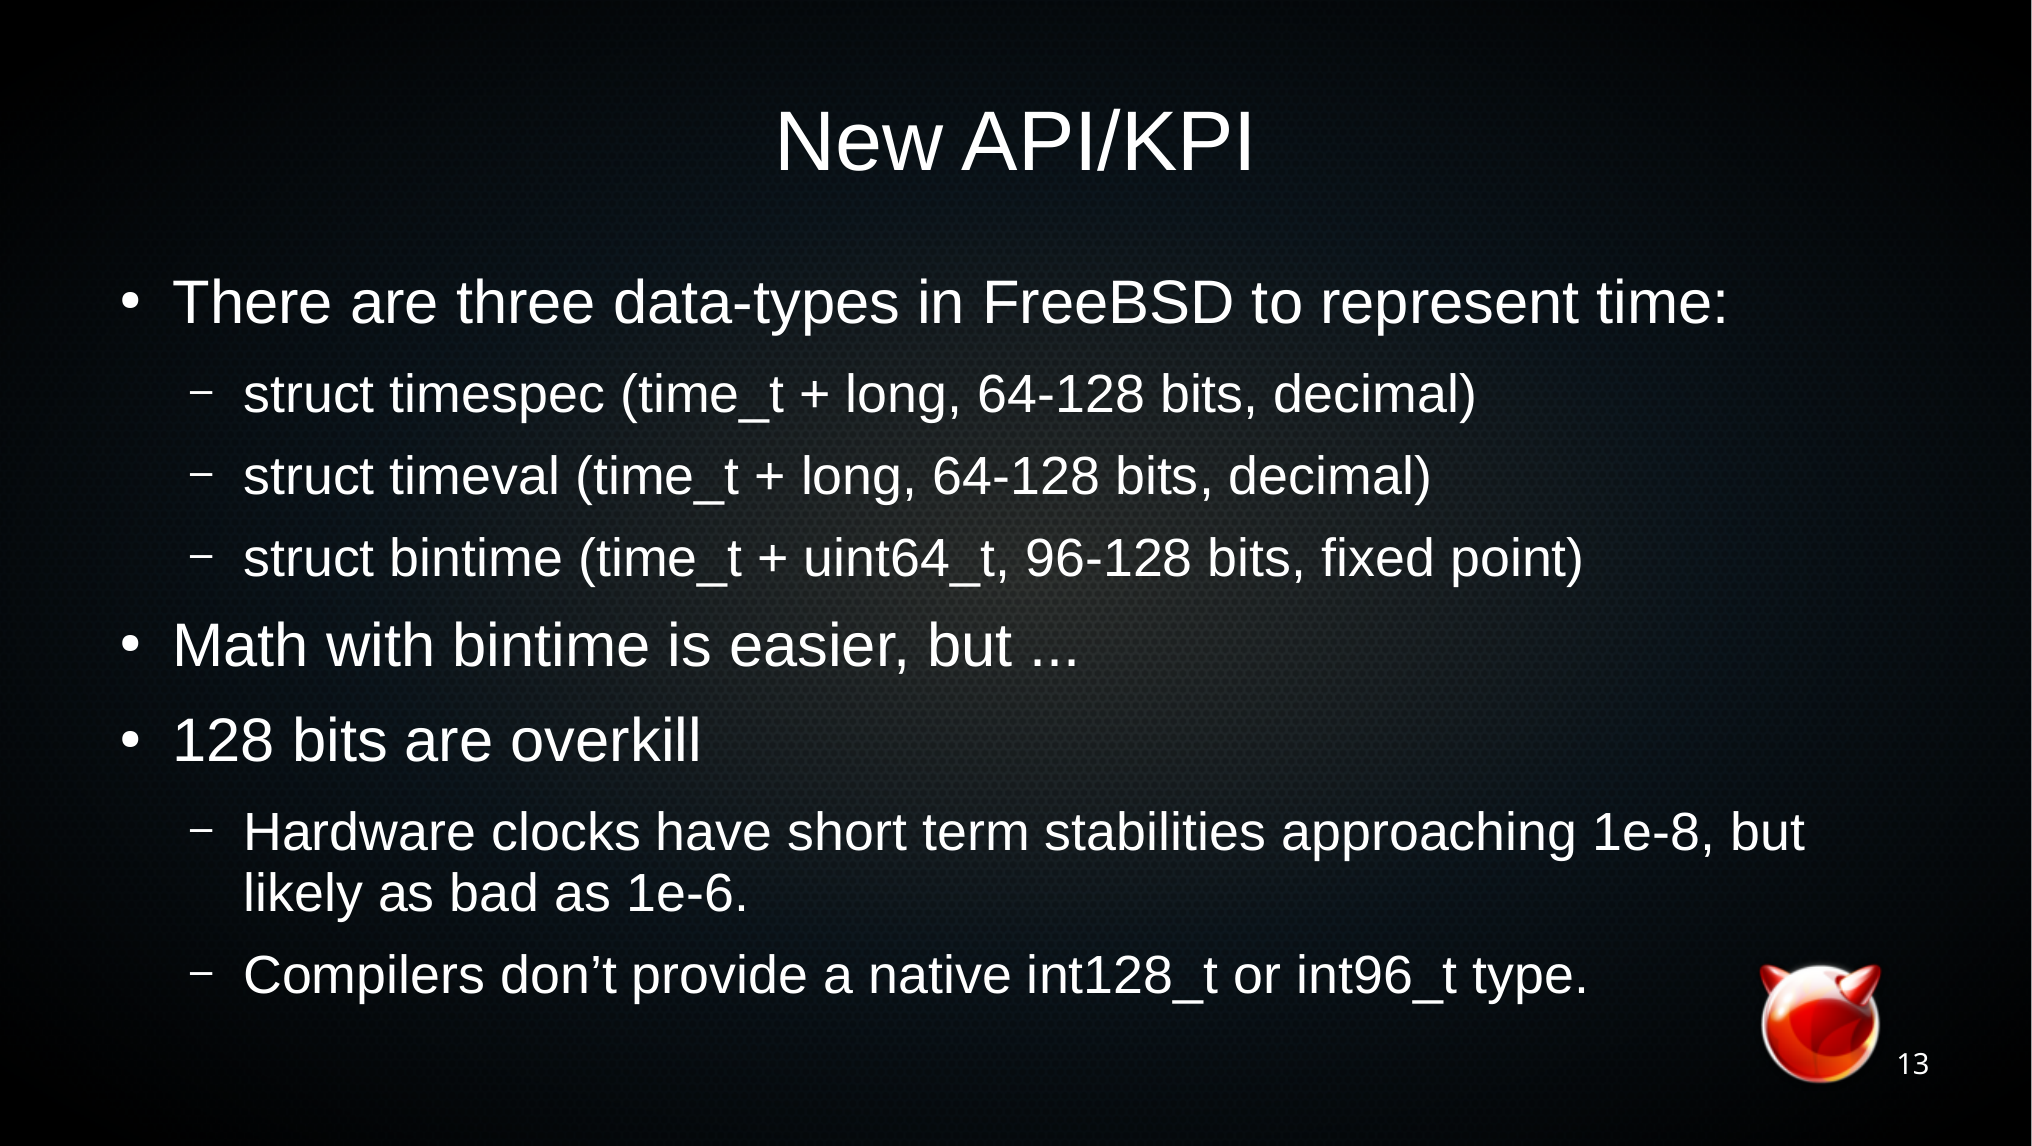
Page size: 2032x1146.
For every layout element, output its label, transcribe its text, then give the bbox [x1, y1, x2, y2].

list There are three data-types in FreeBSD to represent time: struct timespec (time_t + long, 64-128 bits, decimal) struct timeval (time_t + long, 64-128 bits, decimal) struct bintime (time_t + uint64_t, 96-128 bits, fixed point) Math with bintime is easier, but ... 128 bits are overkill Hardware clocks have short term stabilities approaching 1e-8, but likely as bad as 1e-6. Compilers don’t provide a native int128_t or int96_t type. [101, 268, 1890, 1025]
title New API/KPI [101, 45, 1930, 237]
picture [0, 0, 2032, 1146]
